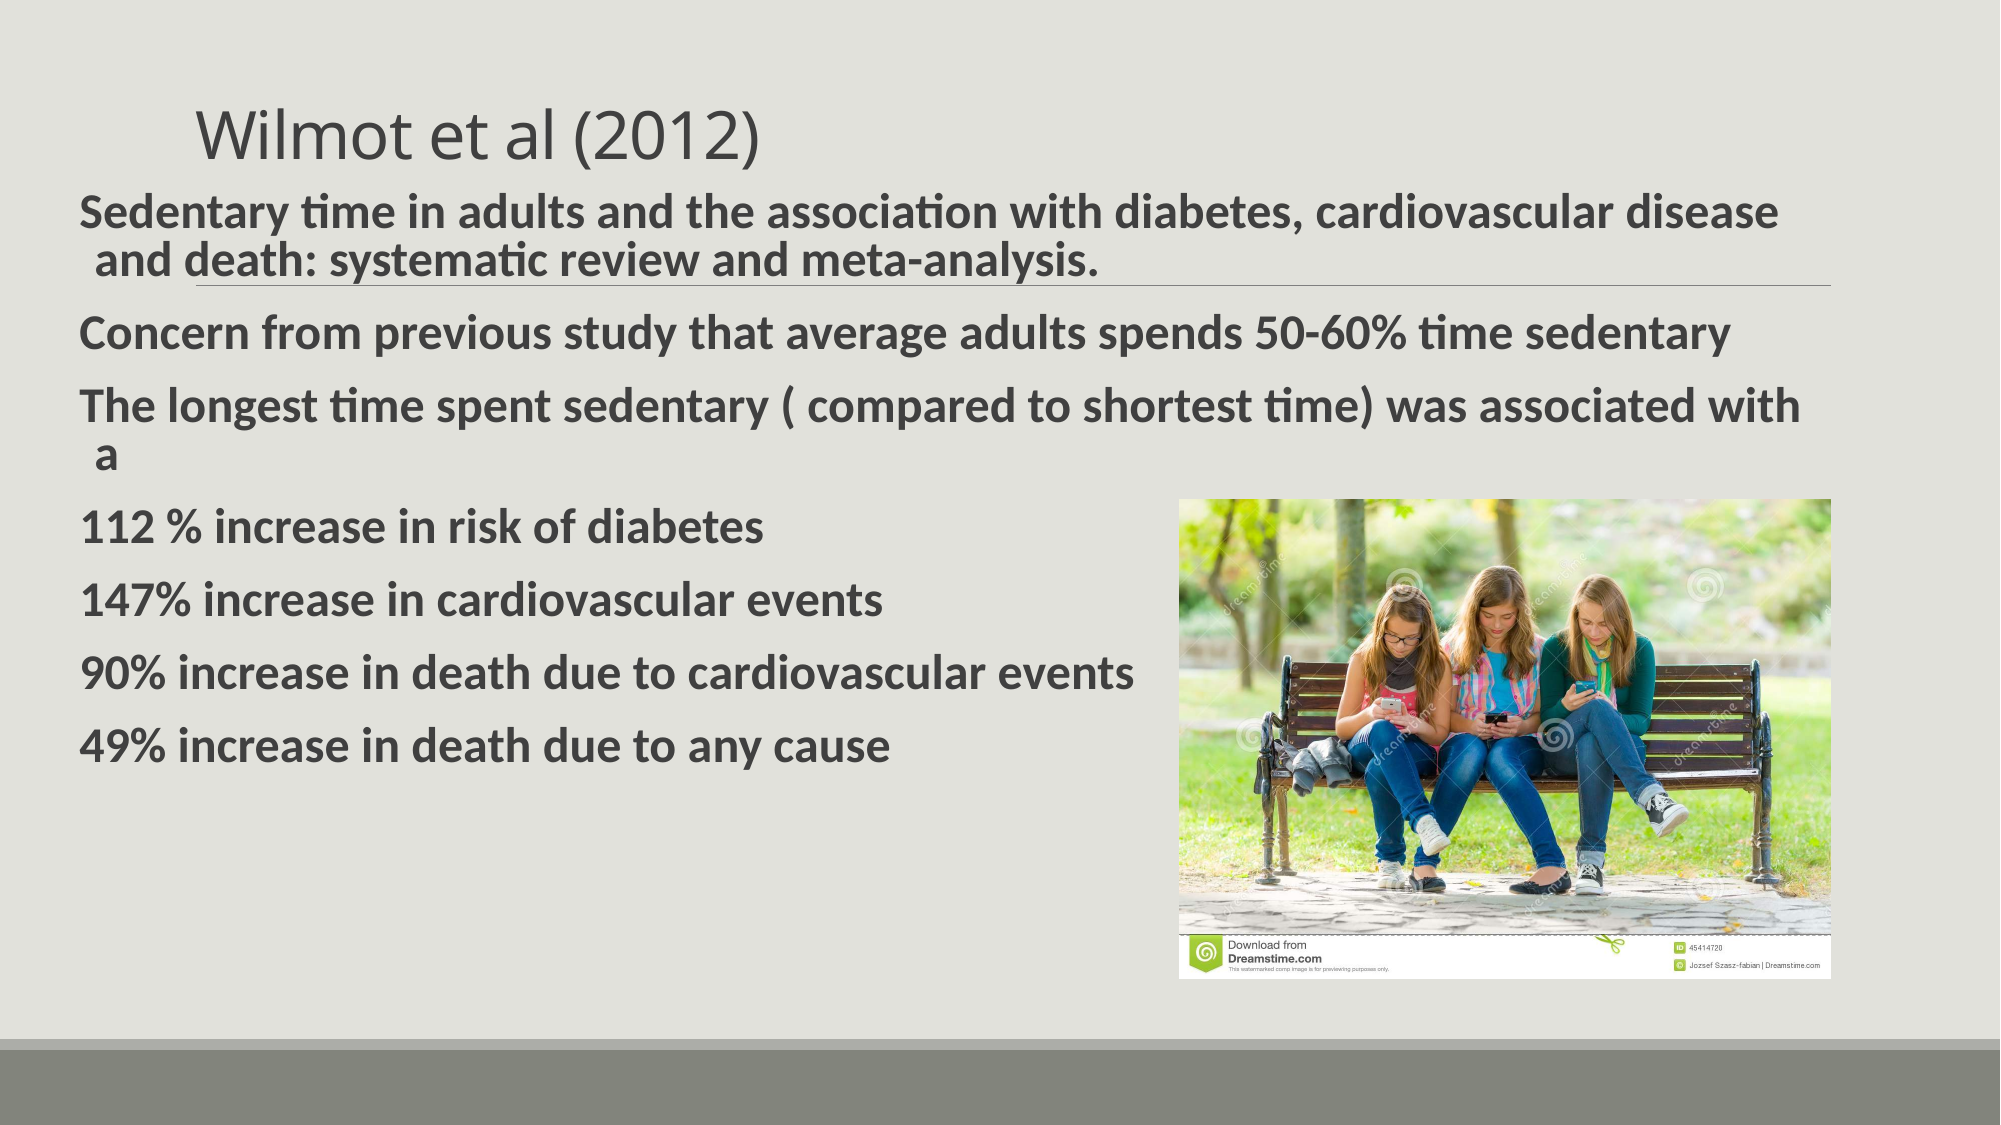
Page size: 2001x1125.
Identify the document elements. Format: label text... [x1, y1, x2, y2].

picture [1813, 499, 1831, 979]
list Sedentary time in adults and the association with diabetes, cardiovascular disease and death: systematic review and meta-analysis. Concern from previous study that average adults spends 50-60% time sedentary The longest time spent sedentary ( compared to shortest time) was associated with a 112 % increase in risk of diabetes 147% increase in cardiovascular events 90% increase in death due to cardiovascular events 49% increase in death due to any cause [64, 182, 1813, 981]
title Wilmot et al (2012) [180, 97, 1831, 217]
